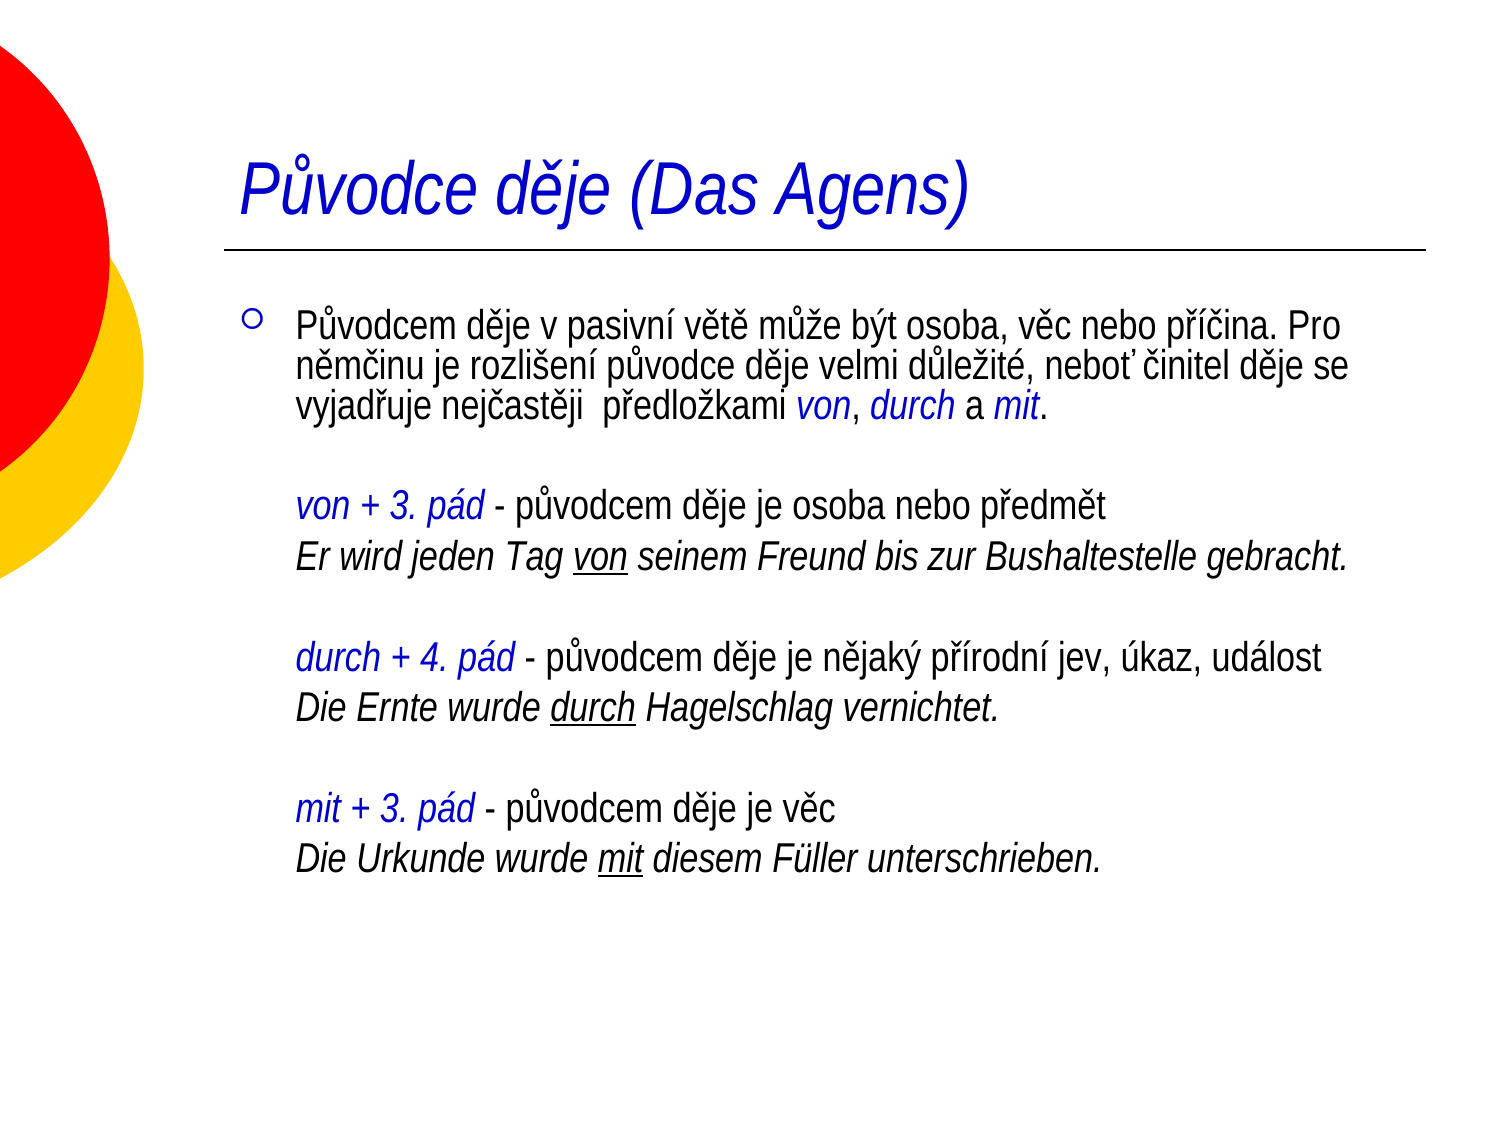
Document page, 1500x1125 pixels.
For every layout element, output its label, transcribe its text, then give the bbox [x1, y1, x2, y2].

list Původcem děje v pasivní větě může být osoba, věc nebo příčina. Pro němčinu je rozlišení původce děje velmi důležité, neboť činitel děje se vyjadřuje nejčastěji předložkami von, durch a mit. von + 3. pád - původcem děje je osoba nebo předmět Er wird jeden Tag von seinem Freund bis zur Bushaltestelle gebracht. durch + 4. pád - původcem děje je nějaký přírodní jev, úkaz, událost Die Ernte wurde durch Hagelschlag vernichtet. mit + 3. pád - původcem děje je věc Die Urkunde wurde mit diesem Füller unterschrieben. [224, 299, 1425, 975]
title Původce děje (Das Agens) [224, 49, 1425, 237]
